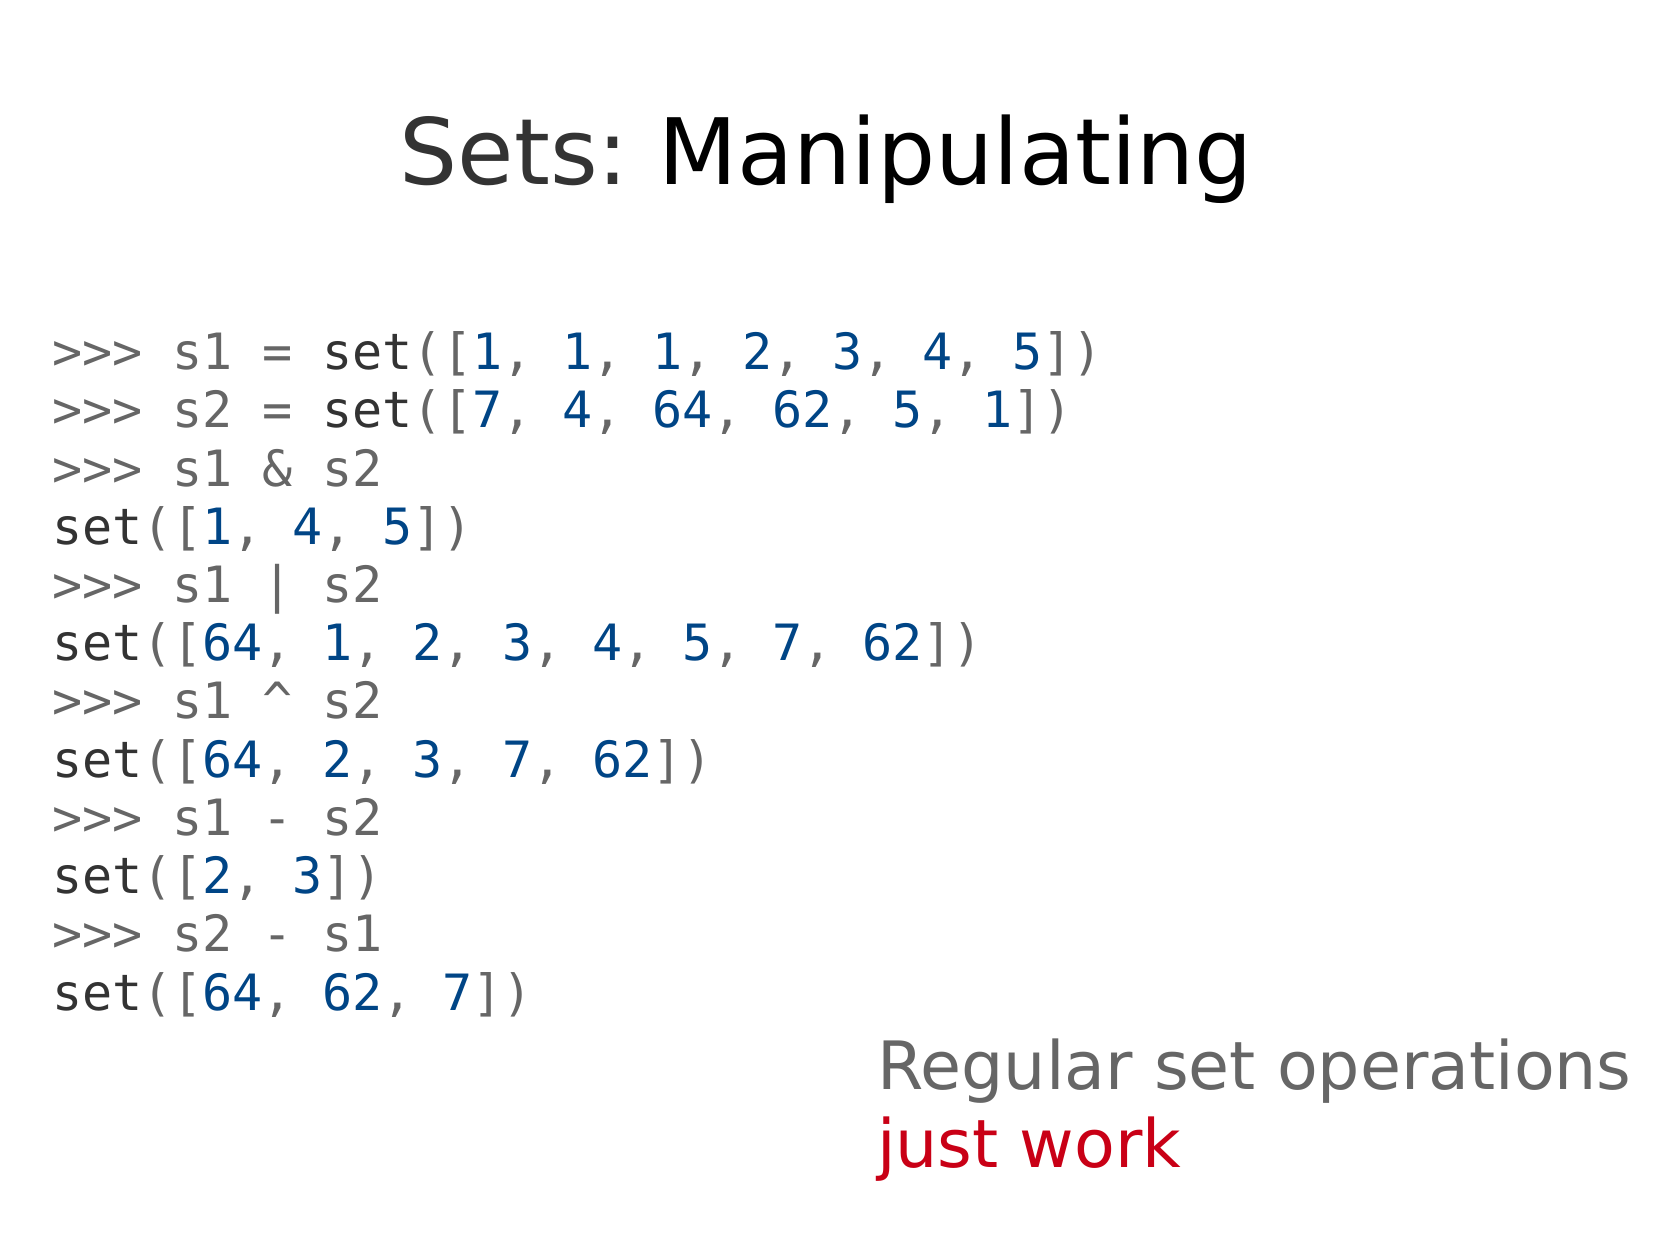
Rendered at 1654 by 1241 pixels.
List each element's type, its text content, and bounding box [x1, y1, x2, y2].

text_box >>> s1 = set([1, 1, 1, 2, 3, 4, 5]) >>> s2 = set([7, 4, 64, 62, 5, 1]) >>> s1 & s2 set([1, 4, 5]) >>> s1 | s2 set([64, 1, 2, 3, 4, 5, 7, 62]) >>> s1 ^ s2 set([64, 2, 3, 7, 62]) >>> s1 - s2 set([2, 3]) >>> s2 - s1 set([64, 62, 7]) [37, 315, 1118, 1088]
text_box Regular set operations just work [862, 1020, 1648, 1191]
title Sets: Manipulating [82, 49, 1571, 257]
